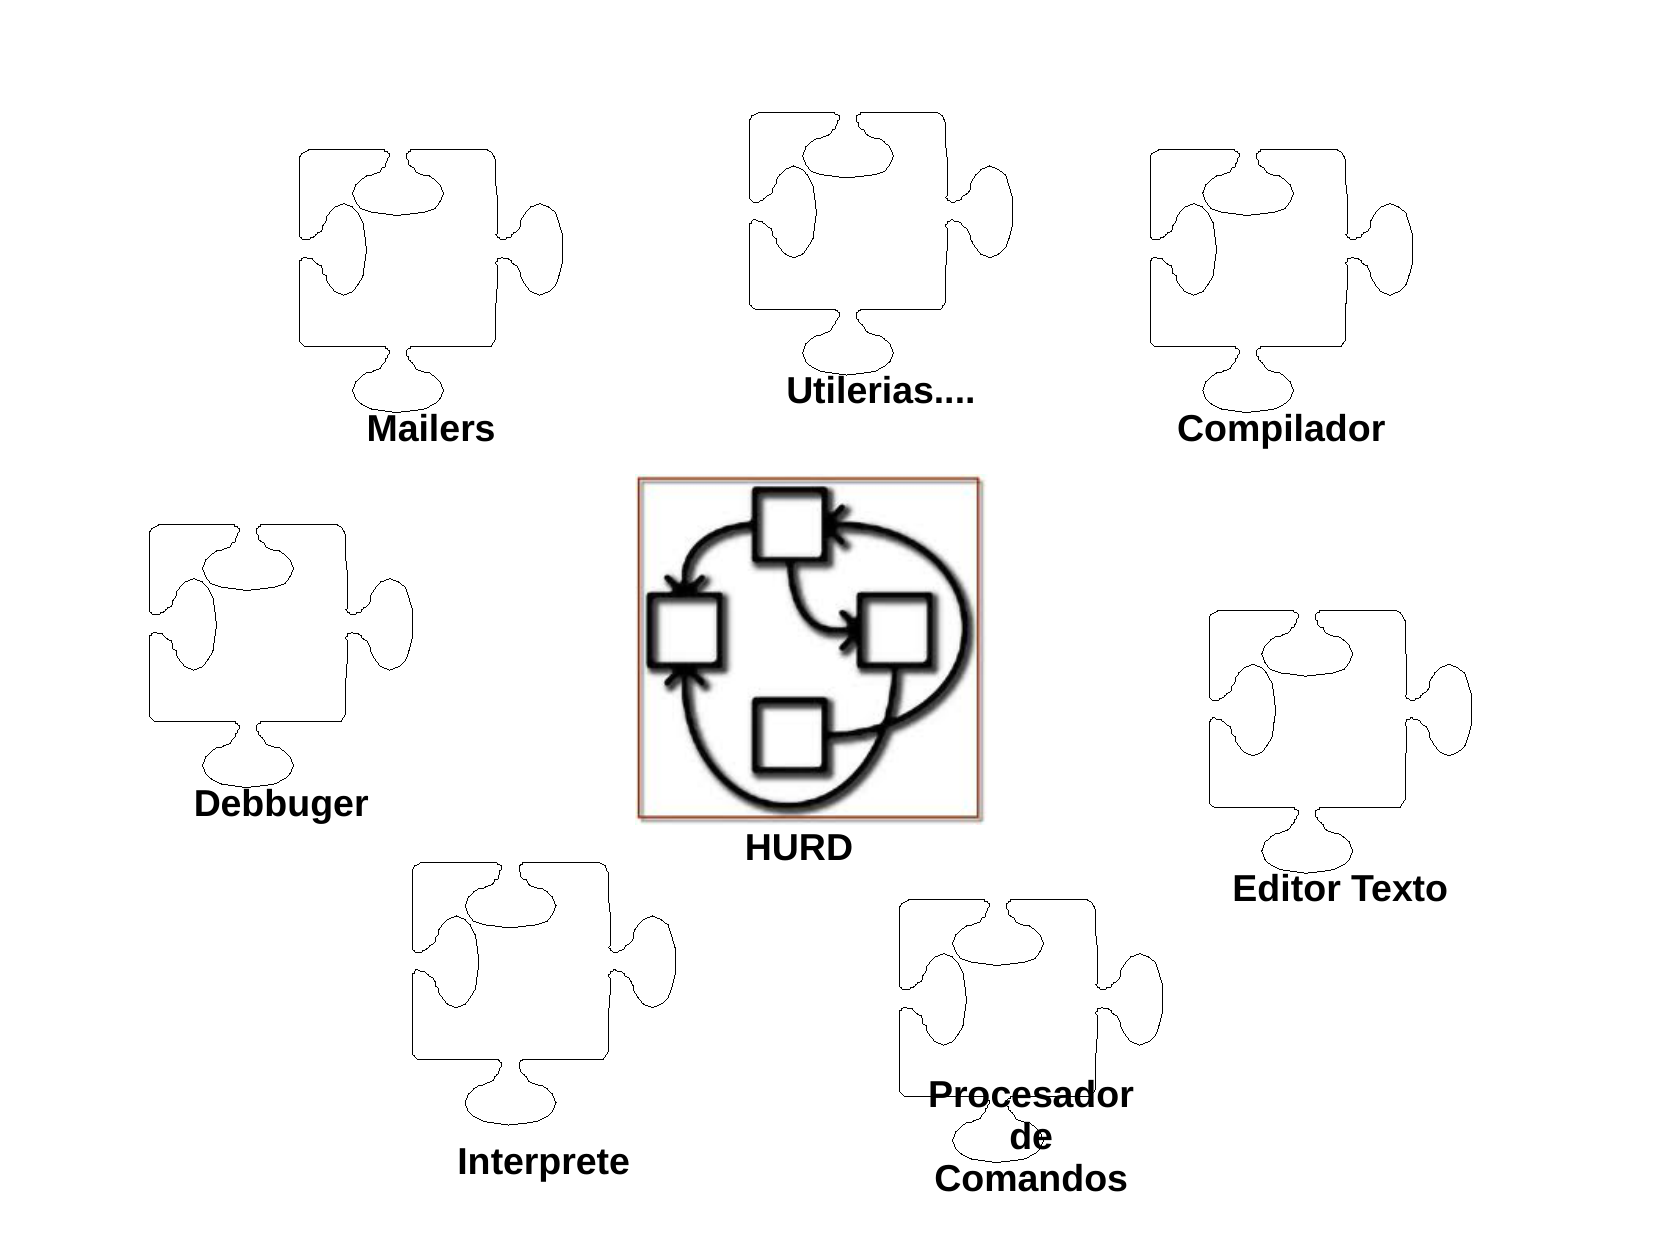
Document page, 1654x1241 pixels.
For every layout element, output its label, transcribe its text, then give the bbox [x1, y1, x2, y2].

text_box Debbuger [149, 524, 413, 788]
text_box Procesador de Comandos [899, 899, 1163, 1163]
picture [635, 474, 988, 825]
text_box Utilerias.... [749, 112, 1013, 376]
text_box Mailers [299, 149, 563, 413]
text_box Compilador [1150, 149, 1413, 413]
text_box Editor Texto [1209, 610, 1472, 874]
text_box HURD [730, 819, 918, 876]
text_box Interprete [412, 862, 676, 1126]
